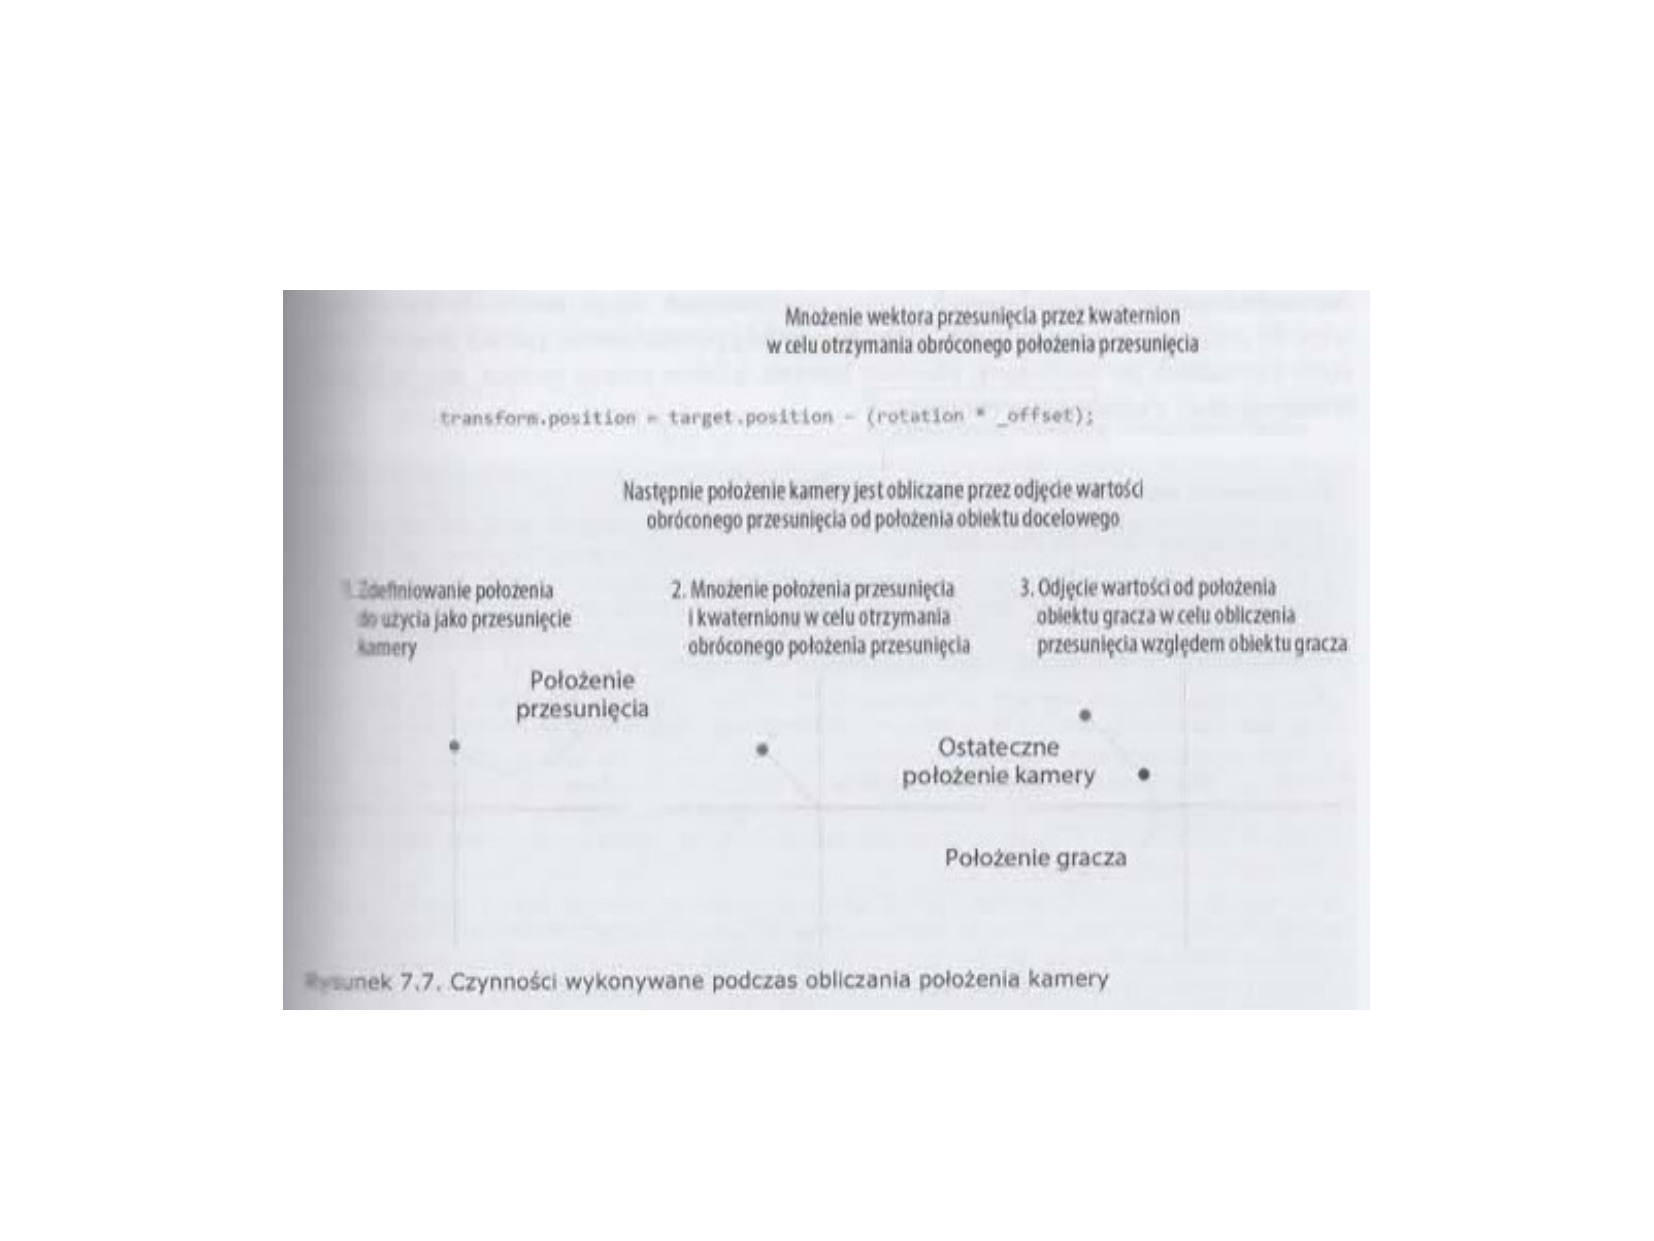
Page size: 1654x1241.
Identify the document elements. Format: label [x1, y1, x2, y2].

picture [283, 290, 1370, 1010]
